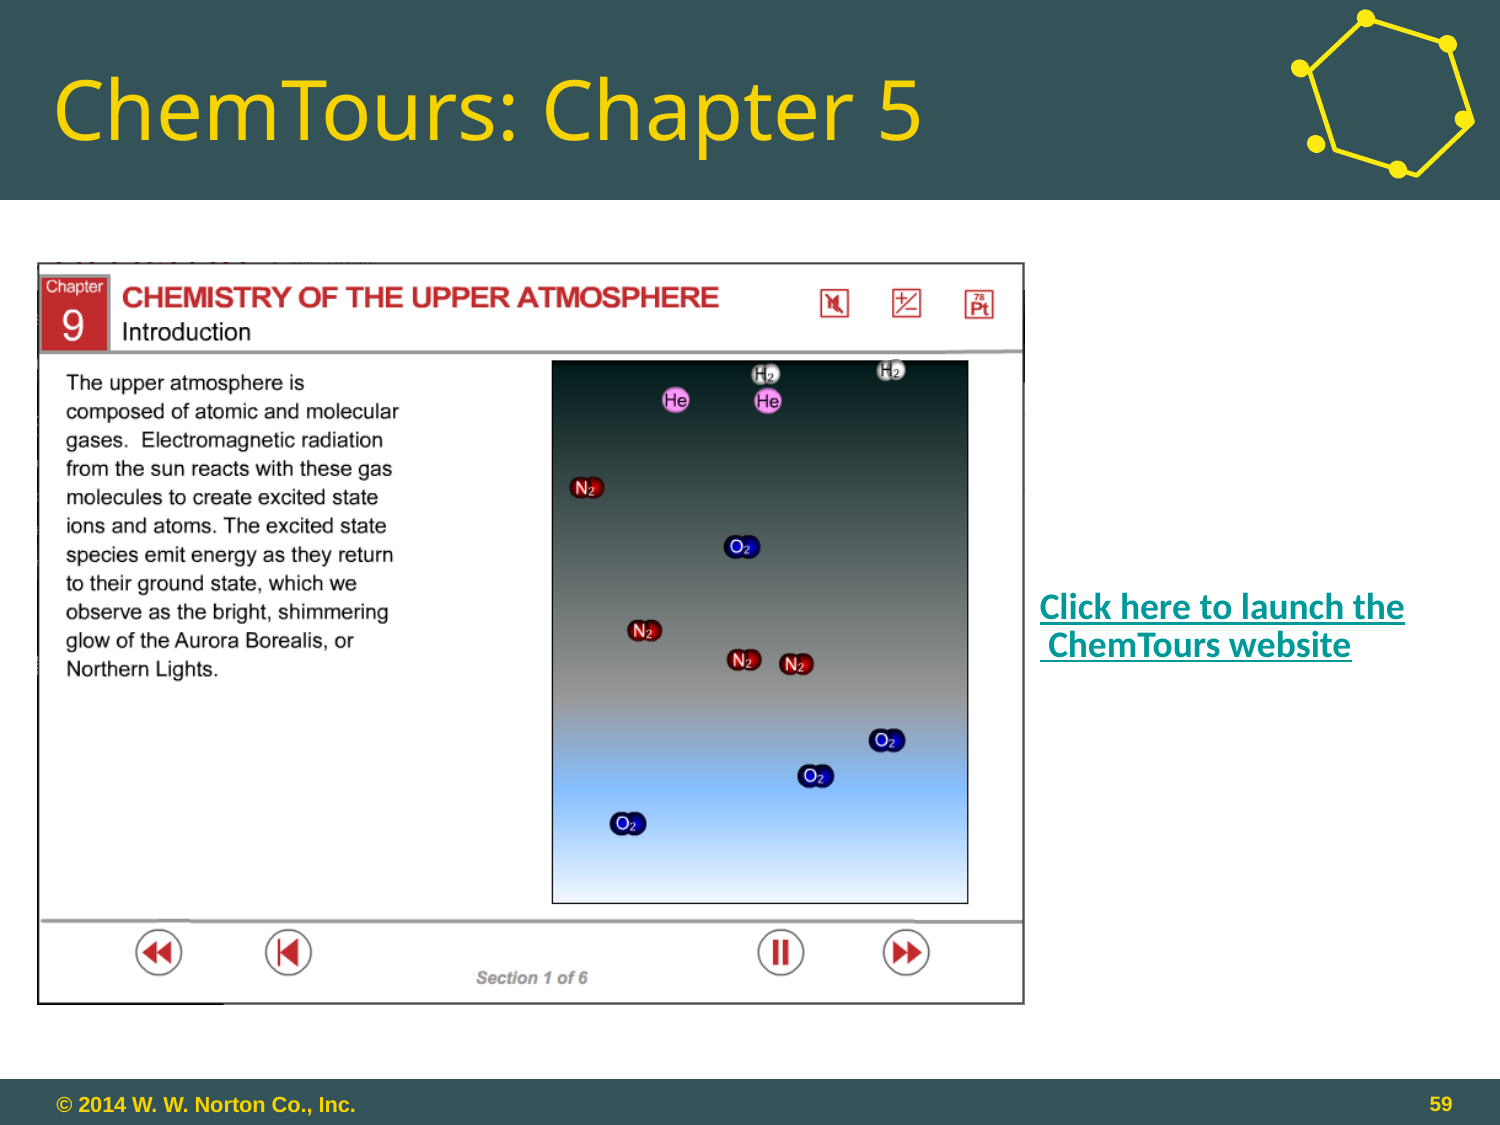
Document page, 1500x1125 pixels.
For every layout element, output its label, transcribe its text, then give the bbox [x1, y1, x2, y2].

slide_number <number> [1411, 1086, 1468, 1119]
title ChemTours: Chapter 5 [37, 19, 1118, 195]
text_box Click here to launch the ChemTours website [1025, 574, 1425, 635]
picture [37, 262, 1025, 1005]
